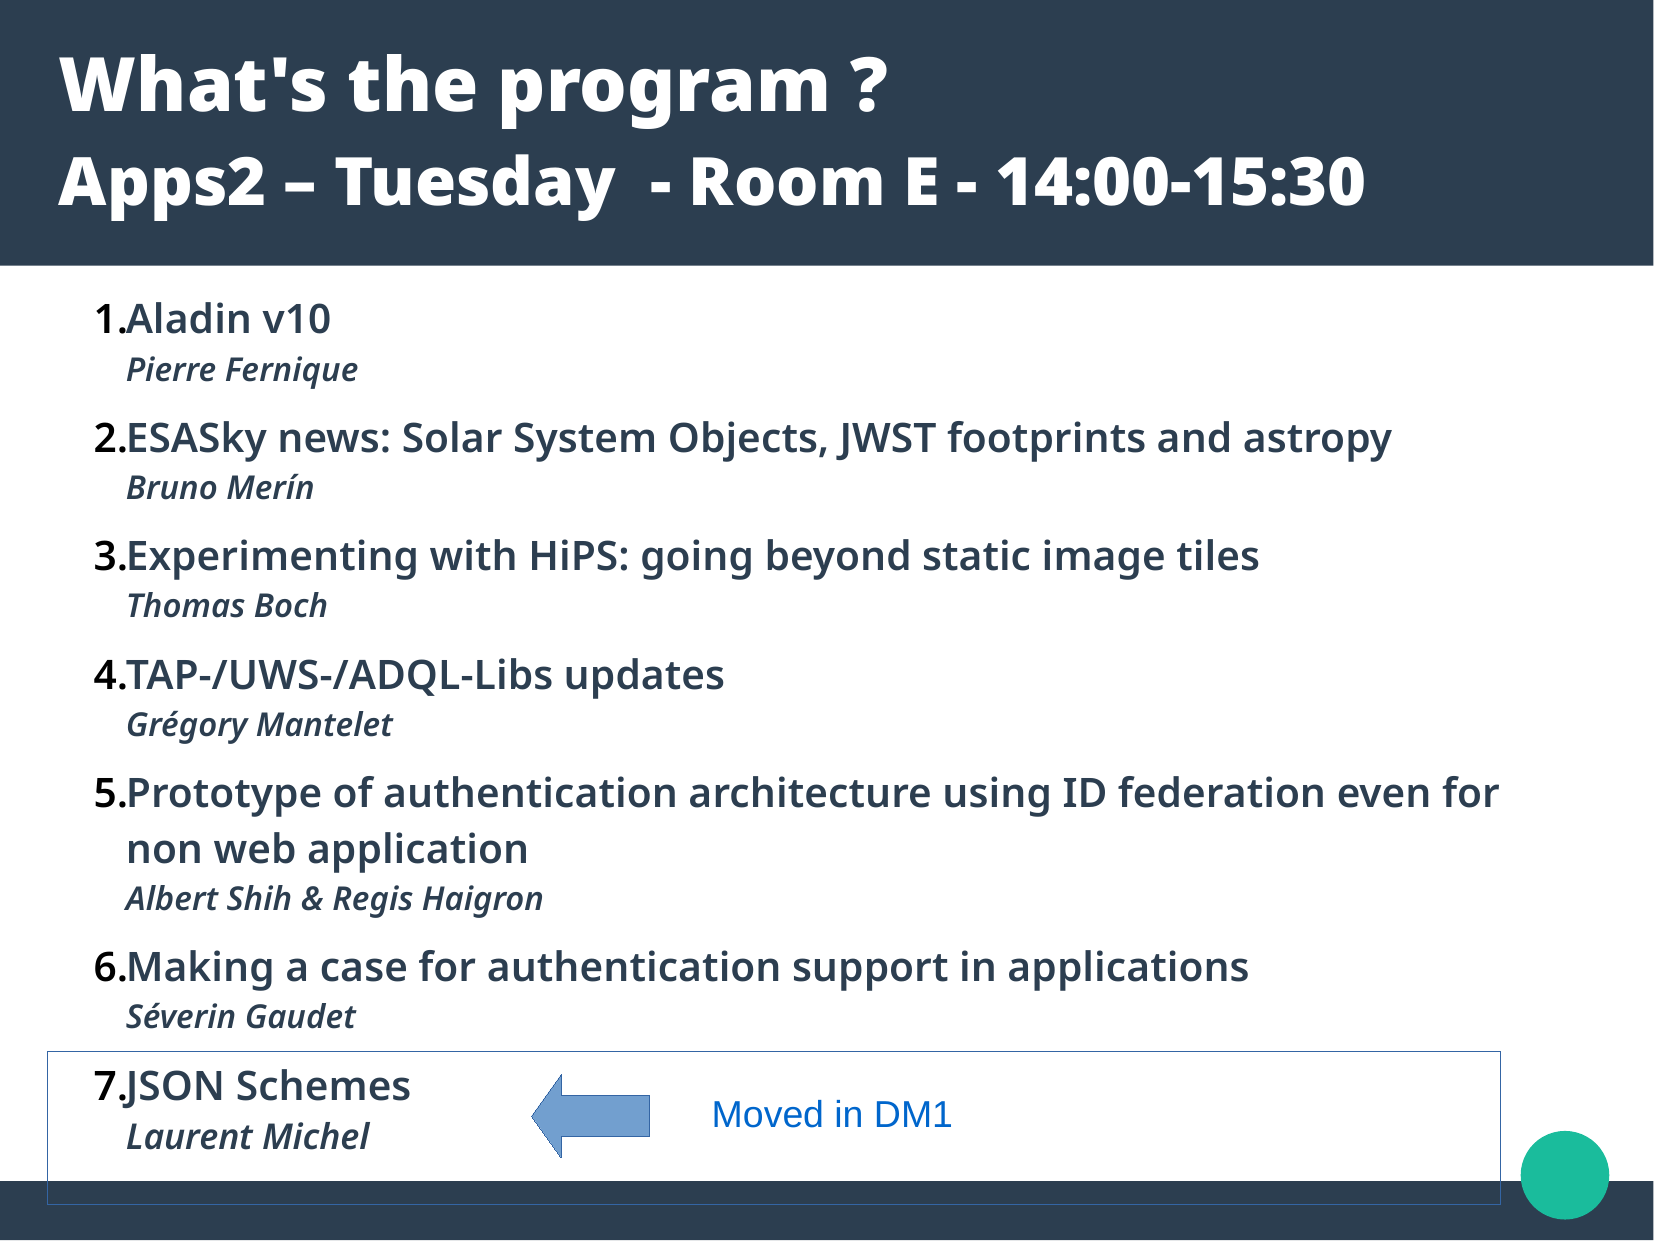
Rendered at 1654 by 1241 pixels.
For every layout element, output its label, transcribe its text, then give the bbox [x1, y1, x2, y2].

list Aladin v10 Pierre Fernique ESASky news: Solar System Objects, JWST footprints and astropy Bruno Merín Experimenting with HiPS: going beyond static image tiles Thomas Boch TAP-/UWS-/ADQL-Libs updates Grégory Mantelet Prototype of authentication architecture using ID federation even for non web application Albert Shih & Regis Haigron Making a case for authentication support in applications Séverin Gaudet JSON Schemes Laurent Michel [82, 290, 1571, 1170]
title What's the program ? Apps2 – Tuesday - Room E - 14:00-15:30 [59, 38, 1595, 218]
text_box [531, 1074, 650, 1158]
list Aladin v10 Pierre Fernique ESASky news: Solar System Objects, JWST footprints and astropy Bruno Merín Experimenting with HiPS: going beyond static image tiles Thomas Boch TAP-/UWS-/ADQL-Libs updates Grégory Mantelet Prototype of authentication architecture using ID federation even for non web application Albert Shih & Regis Haigron Making a case for authentication support in applications Séverin Gaudet JSON Schemes Laurent Michel [82, 1052, 1500, 1170]
text_box Moved in DM1 [696, 1086, 1193, 1144]
